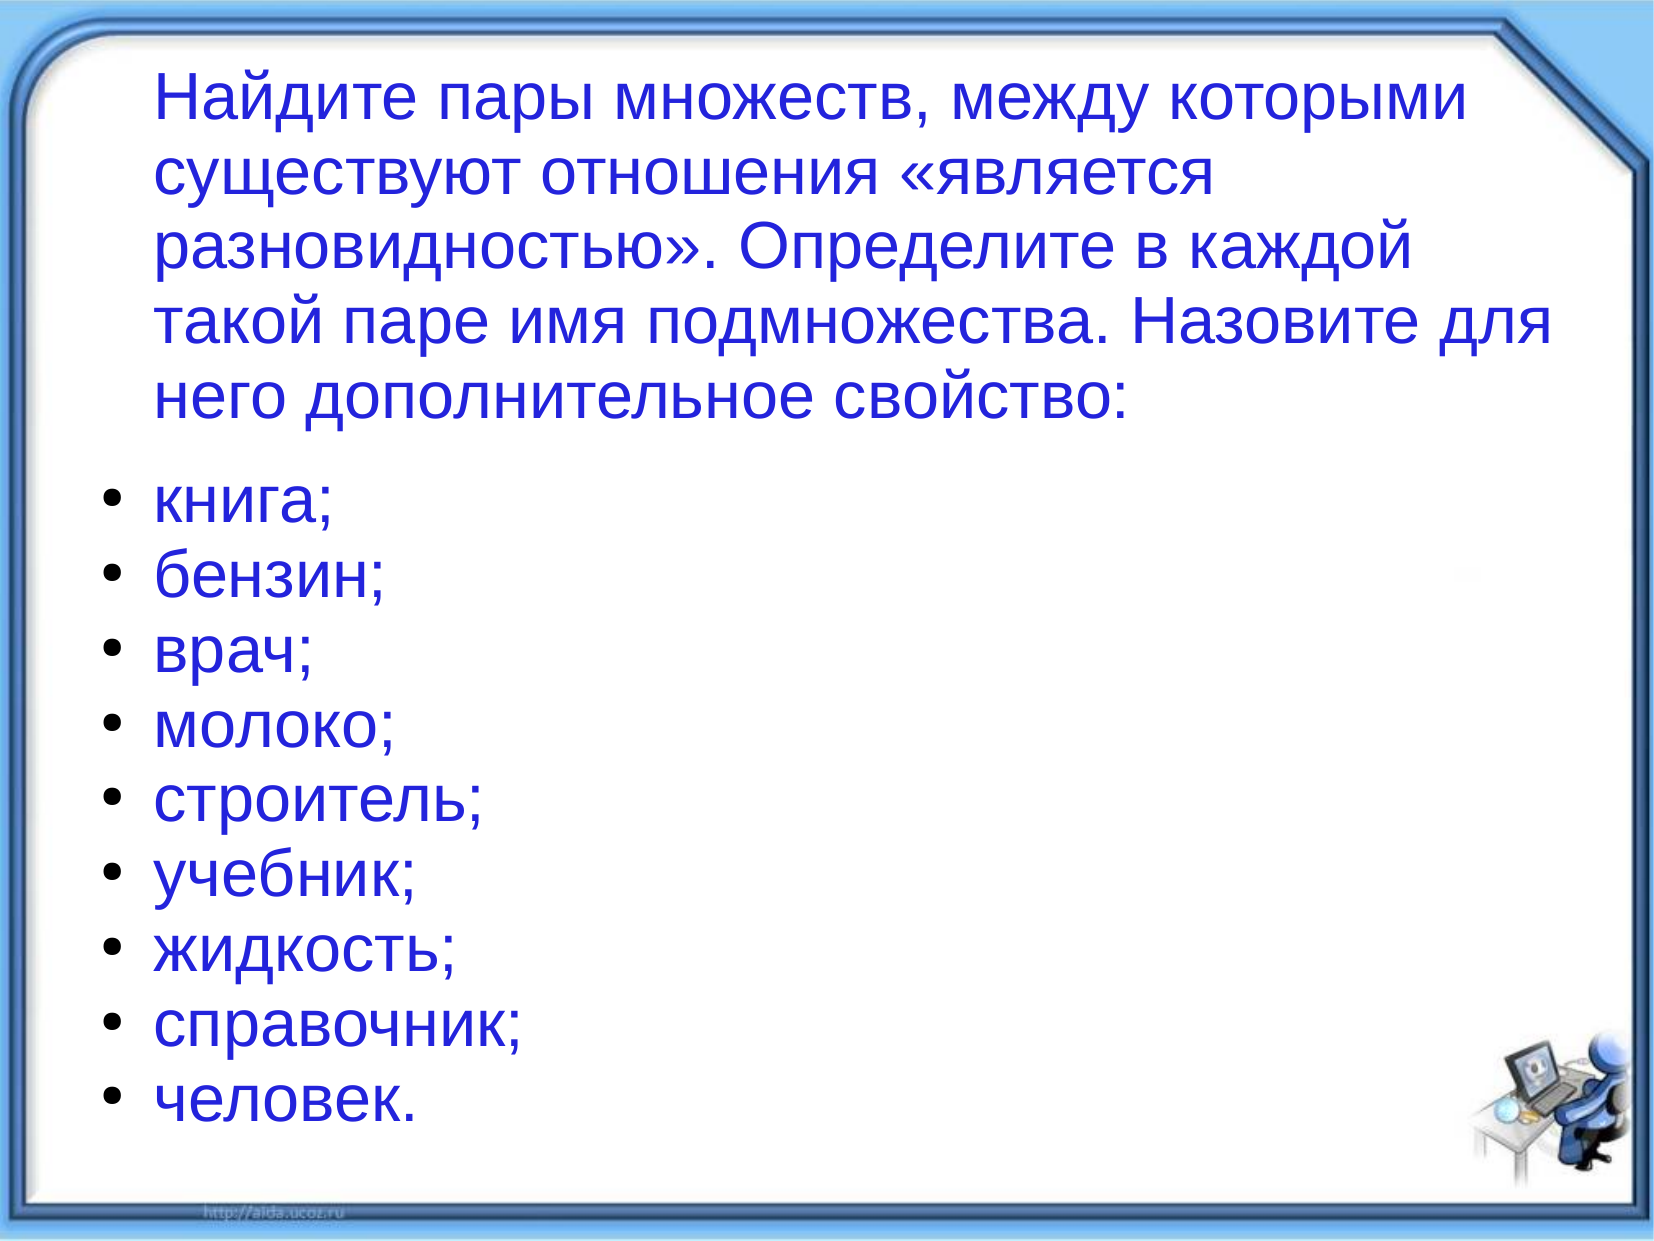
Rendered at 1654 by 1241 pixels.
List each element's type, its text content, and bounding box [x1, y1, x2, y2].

picture [0, 0, 1654, 1241]
list Найдите пары множеств, между которыми существуют отношения «является разновидностью». Определите в каждой такой паре имя подмножества. Назовите для него дополнительное свойство: книга; бензин; врач; молоко; строитель; учебник; жидкость; справочник; человек. [82, 59, 1571, 1158]
